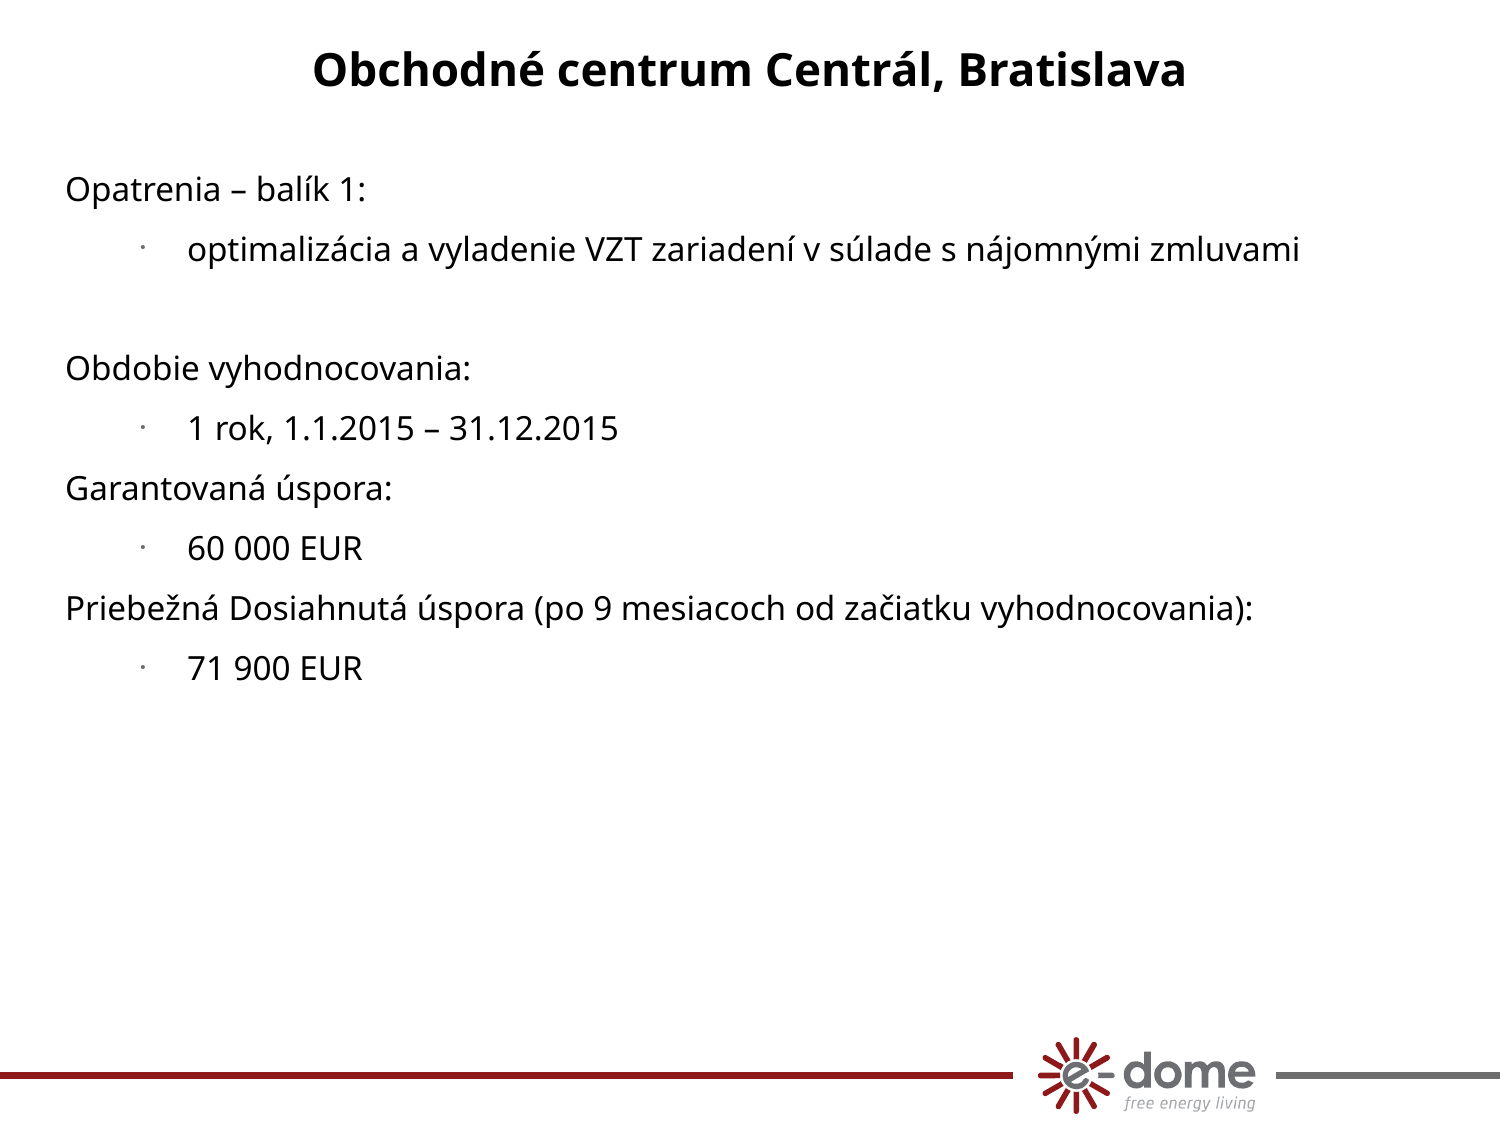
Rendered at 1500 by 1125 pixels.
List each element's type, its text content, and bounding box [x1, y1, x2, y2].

text_box Obchodné centrum Centrál, Bratislava [0, 17, 1500, 119]
text_box Opatrenia – balík 1: optimalizácia a vyladenie VZT zariadení v súlade s nájomnými zmluvami Obdobie vyhodnocovania: 1 rok, 1.1.2015 – 31.12.2015 Garantovaná úspora: 60 000 EUR Priebežná Dosiahnutá úspora (po 9 mesiacoch od začiatku vyhodnocovania): 71 900 EUR [50, 140, 1441, 874]
